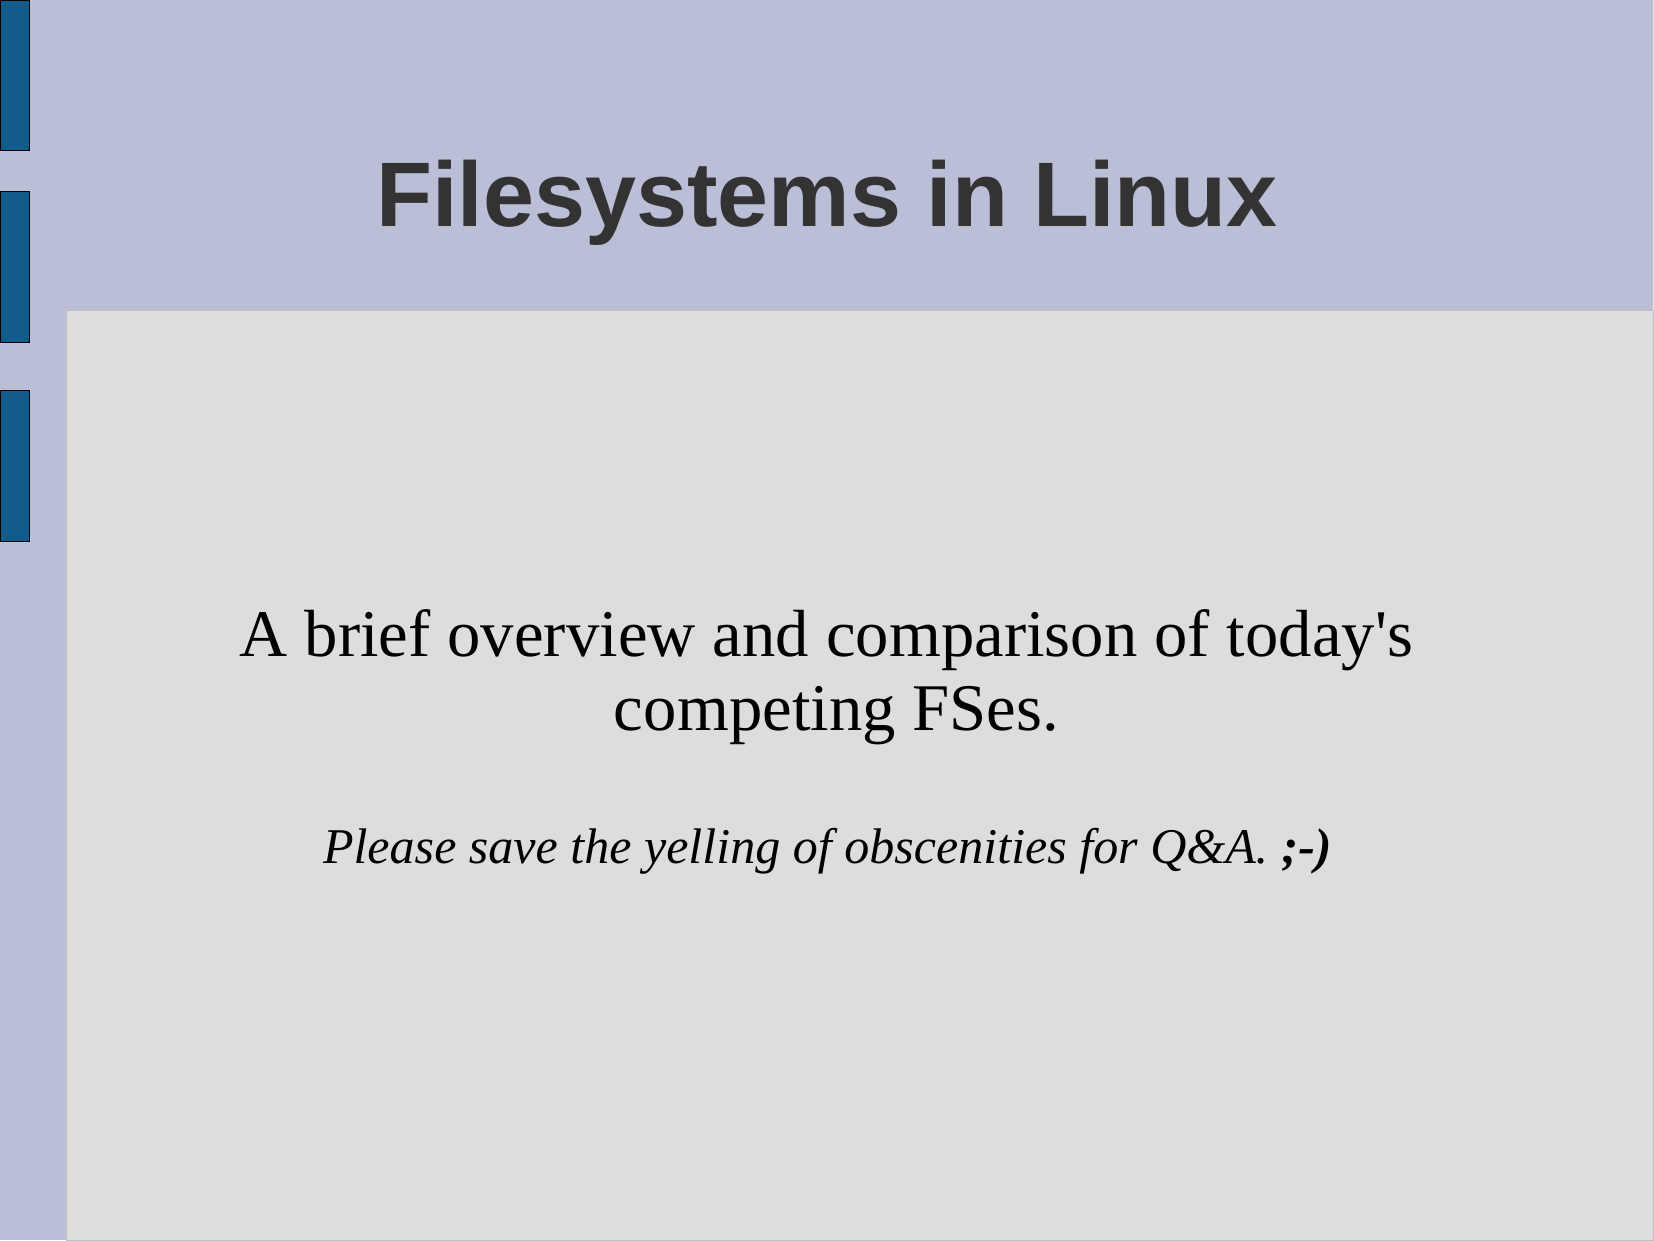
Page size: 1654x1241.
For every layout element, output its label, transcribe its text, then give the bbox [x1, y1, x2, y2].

subtitle A brief overview and comparison of today's competing FSes. Please save the yelling of obscenities for Q&A. ;-) [121, 344, 1534, 1127]
title Filesystems in Linux [121, 91, 1534, 299]
